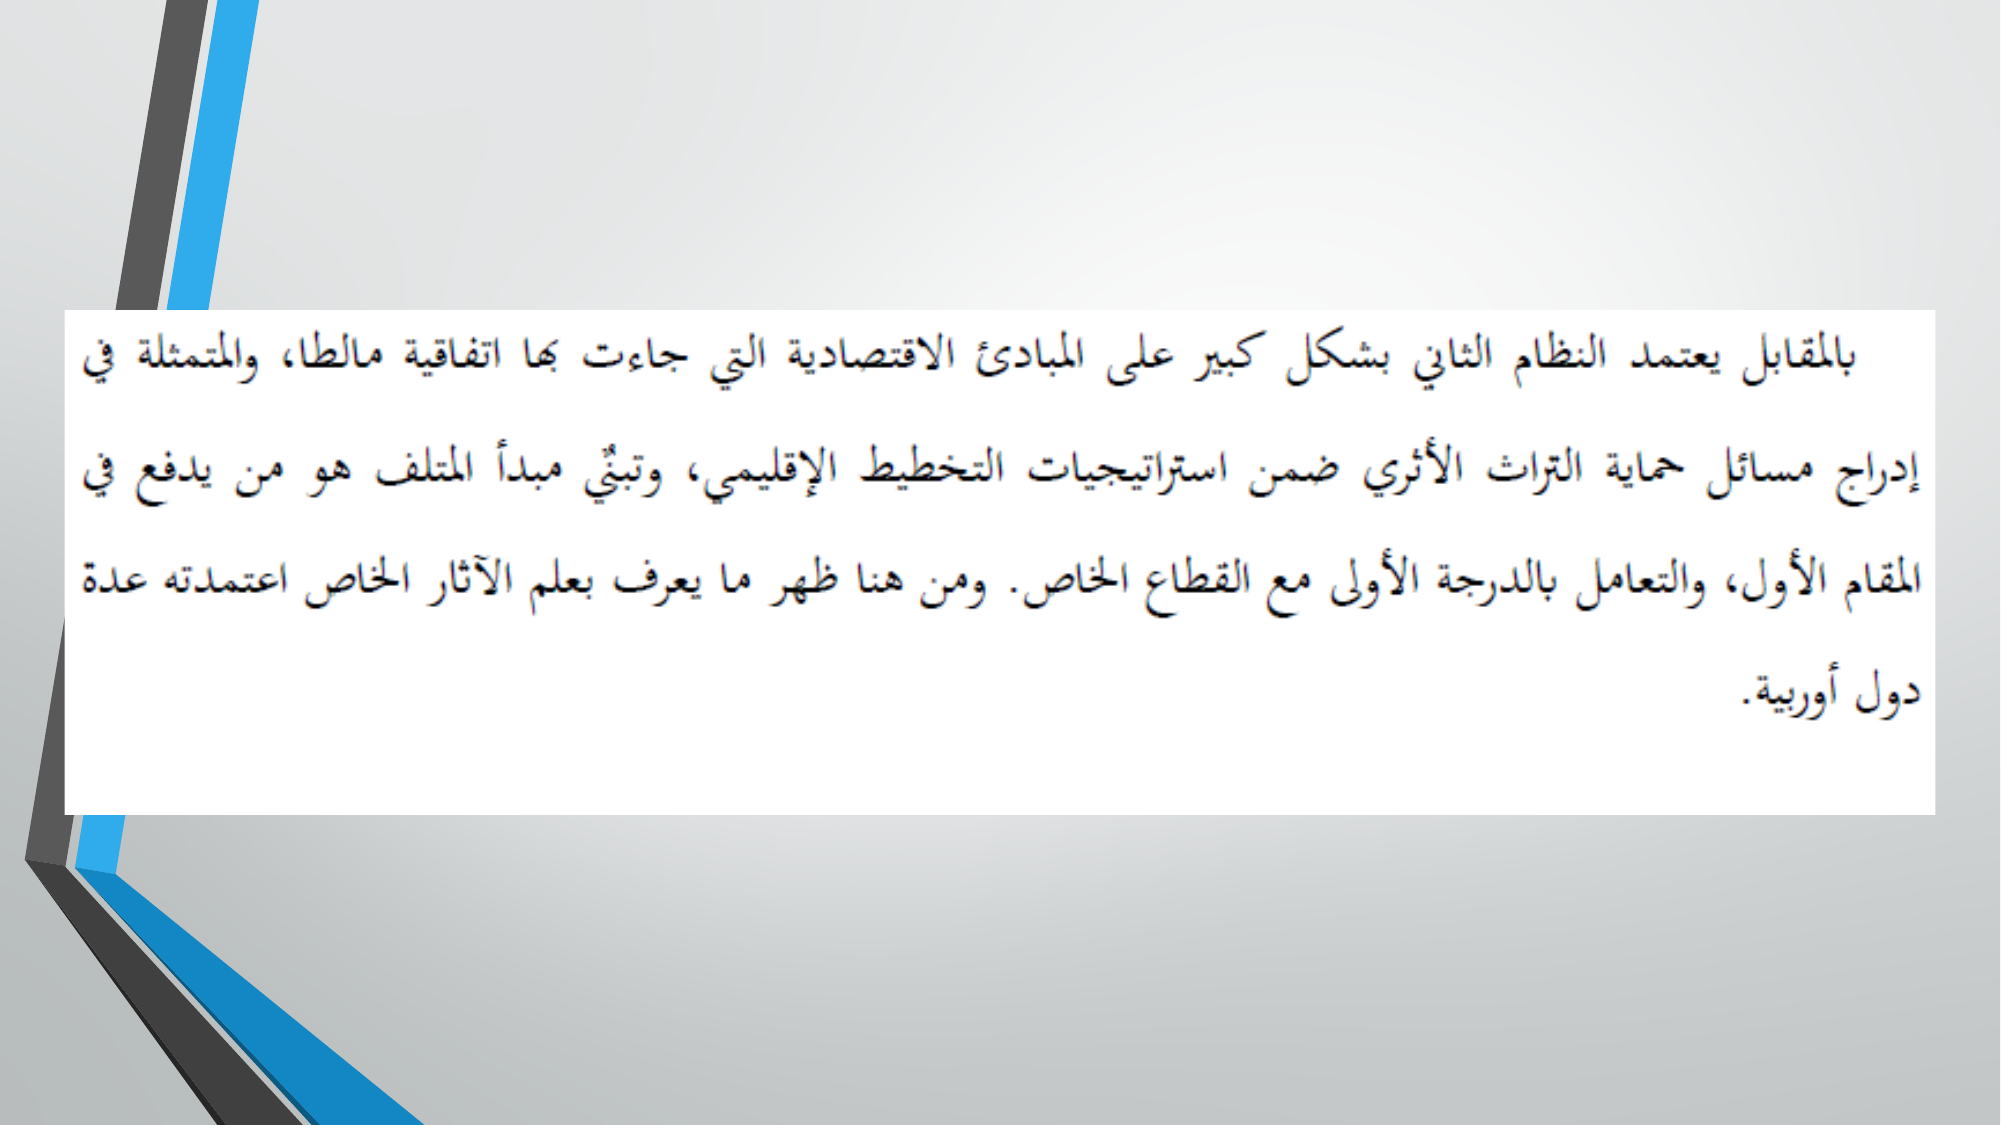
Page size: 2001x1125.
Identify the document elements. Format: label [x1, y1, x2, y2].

picture [64, 310, 1936, 815]
